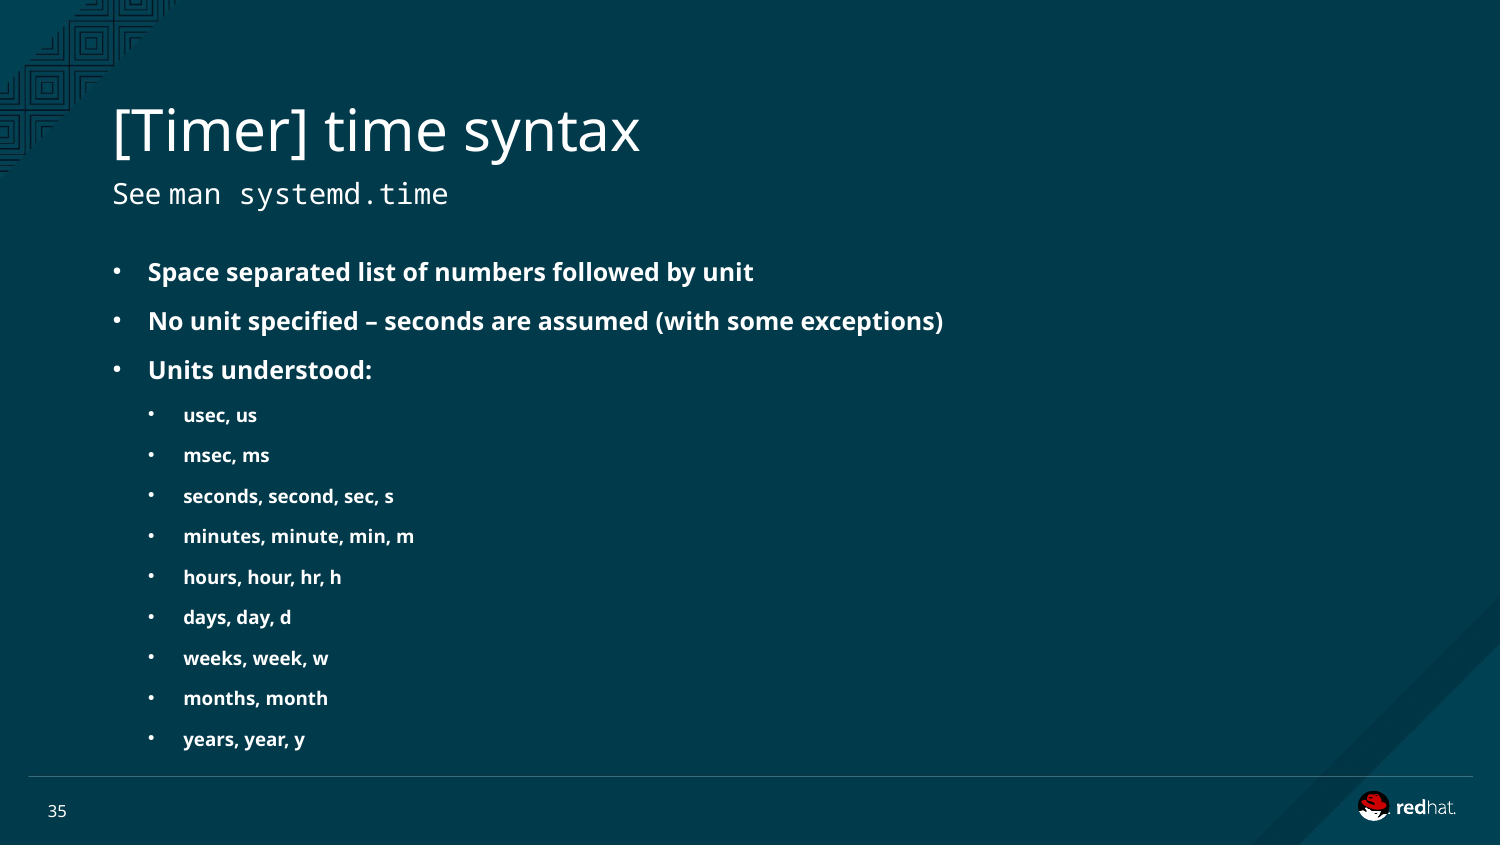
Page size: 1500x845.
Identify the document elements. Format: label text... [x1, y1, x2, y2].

title [Timer] time syntax [112, 0, 1388, 169]
subtitle See man systemd.time [112, 173, 1388, 237]
picture [99, 38, 103, 49]
text_box Space separated list of numbers followed by unit No unit specified – seconds are assumed (with some exceptions) Units understood: usec, us msec, ms seconds, second, sec, s minutes, minute, min, m hours, hour, hr, h days, day, d weeks, week, w months, month years, year, y [112, 255, 895, 732]
